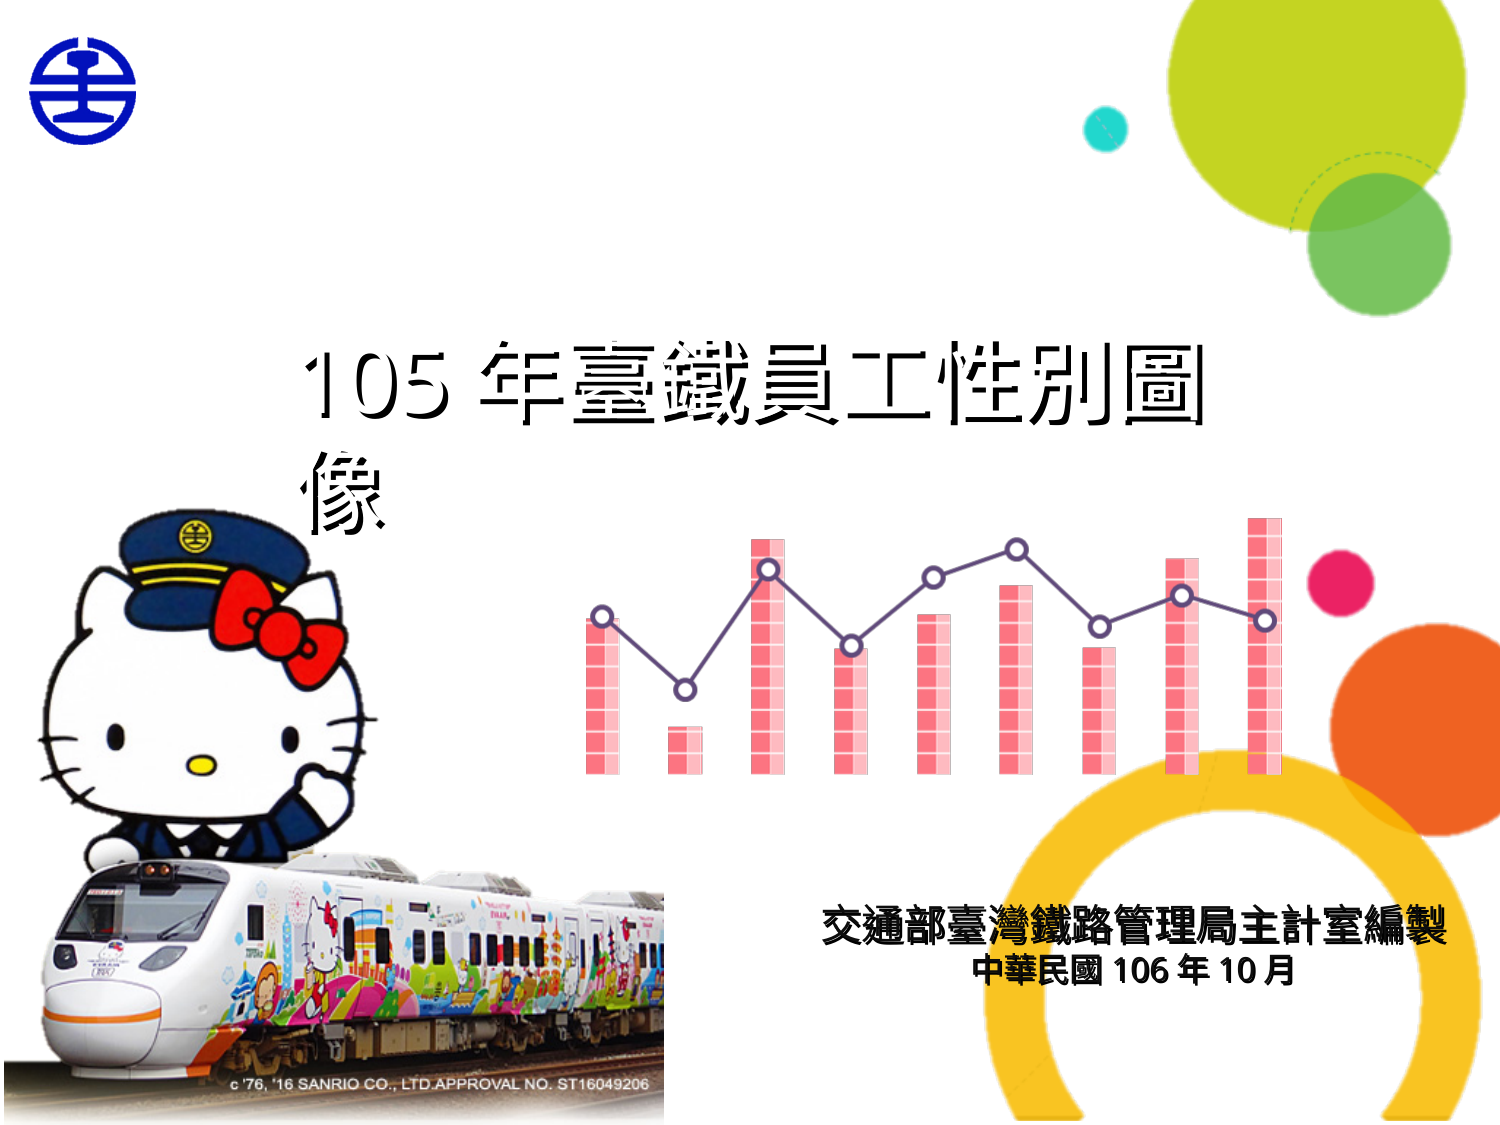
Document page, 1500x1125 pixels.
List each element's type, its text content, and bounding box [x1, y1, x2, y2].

picture [4, 0, 1500, 1125]
text_box 交通部臺灣鐵路管理局主計室編製 中華民國106年10月 [790, 890, 1476, 997]
picture [29, 37, 136, 145]
text_box 105年臺鐵員工性別圖像 [277, 314, 1305, 441]
